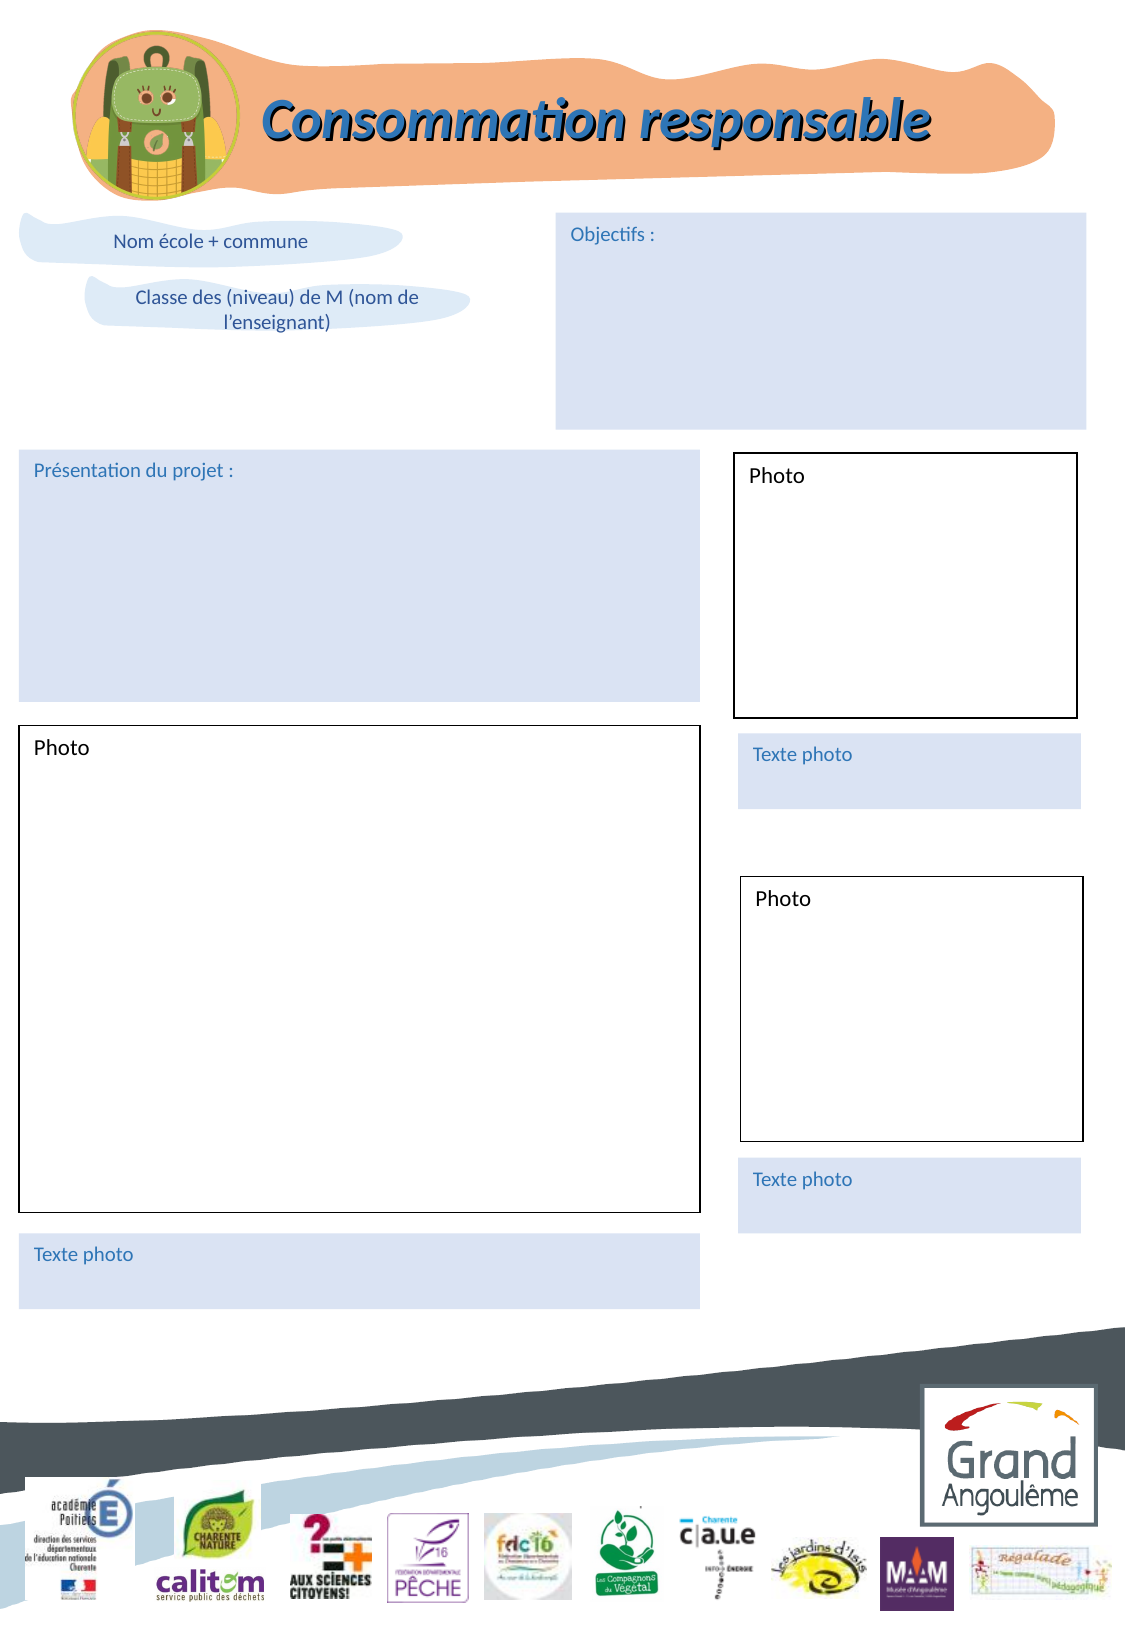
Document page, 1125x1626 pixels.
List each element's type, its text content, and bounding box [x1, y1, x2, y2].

text_box Objectifs : [555, 212, 1087, 430]
text_box Texte photo [18, 1233, 700, 1310]
text_box Texte photo [738, 733, 1081, 810]
text_box Texte photo [738, 1157, 1081, 1234]
text_box Photo [740, 876, 1084, 1142]
text_box Photo [734, 453, 1077, 719]
picture [59, 18, 253, 213]
text_box Nom école + commune [18, 212, 403, 268]
text_box Présentation du projet : [18, 449, 700, 702]
text_box Consommation responsable [253, 54, 1055, 195]
text_box Photo [18, 725, 700, 1213]
picture [0, 1312, 1125, 1625]
text_box Classe des (niveau) de M (nom de l’enseignant) [84, 276, 471, 331]
